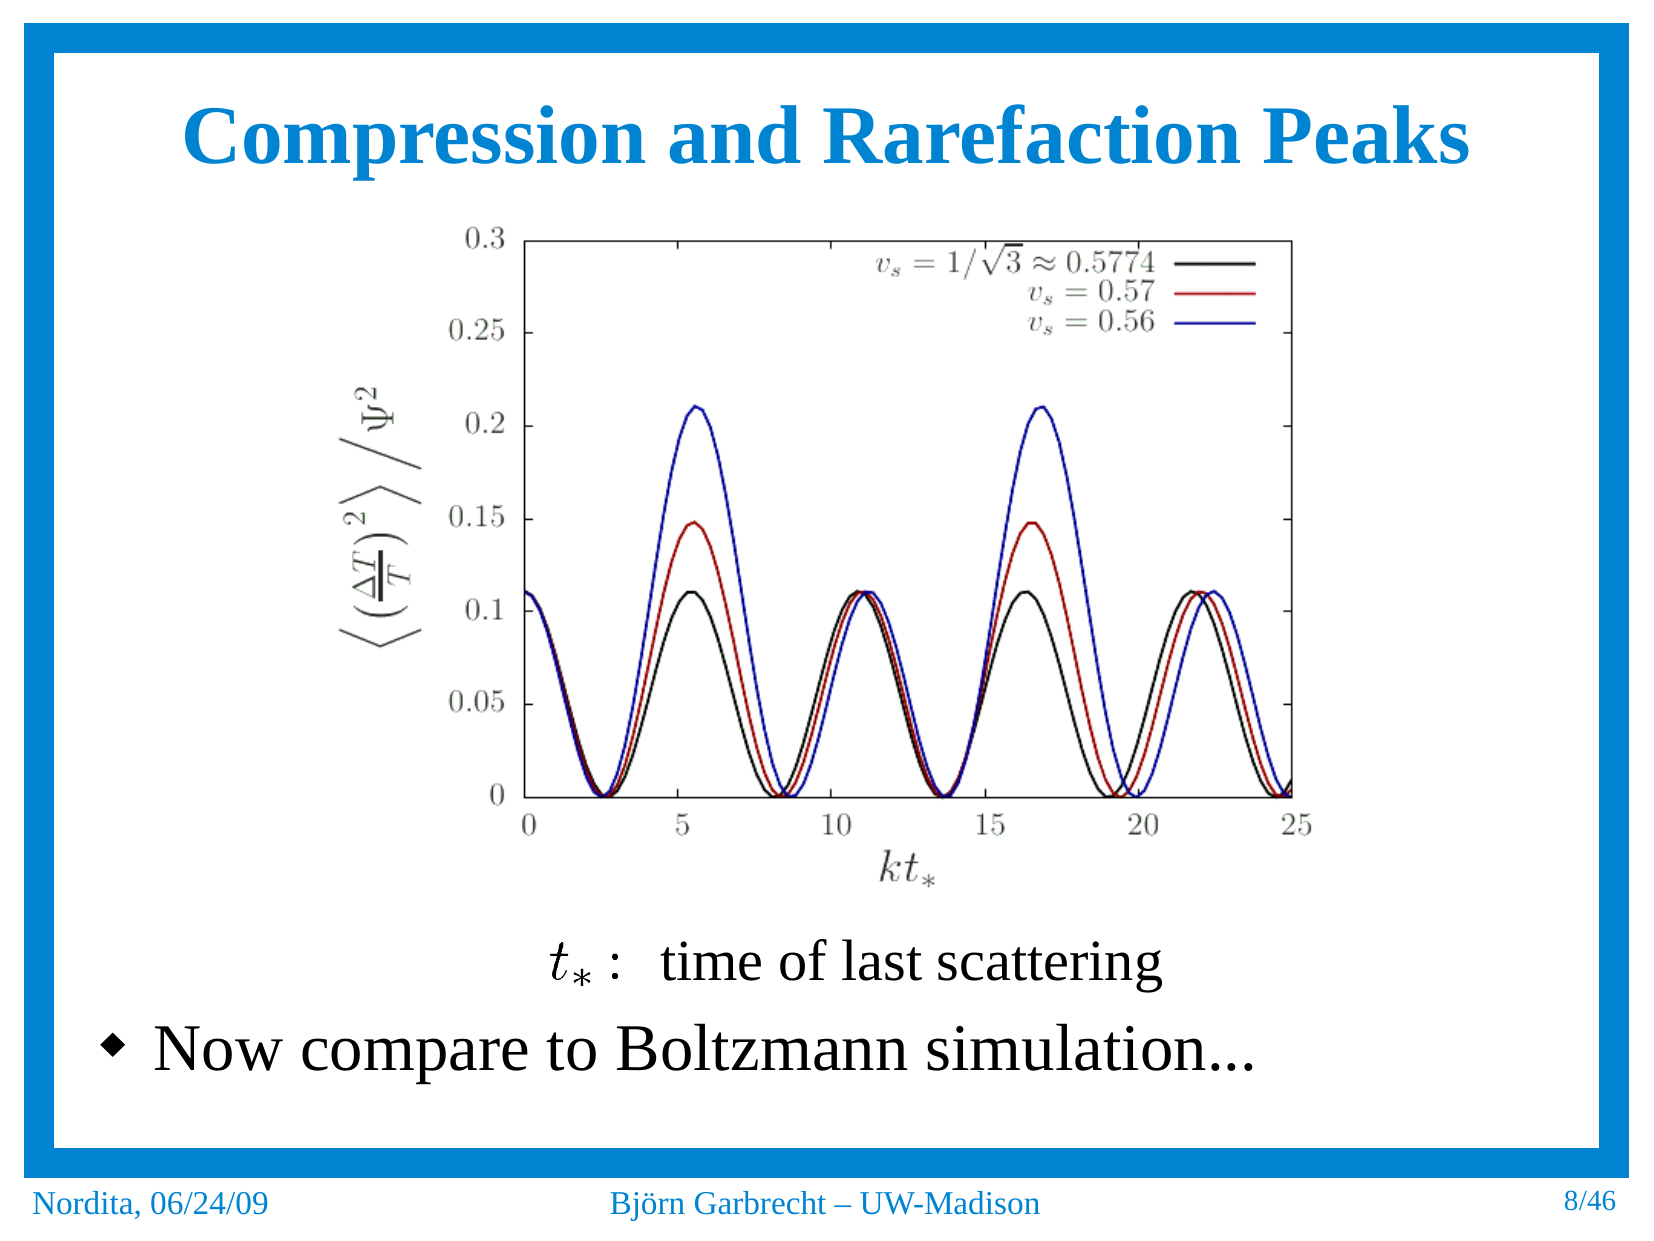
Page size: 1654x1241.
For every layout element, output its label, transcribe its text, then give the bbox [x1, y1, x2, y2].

picture [544, 934, 627, 993]
picture [302, 194, 1351, 922]
text_box time of last scattering [645, 922, 1180, 1006]
list Now compare to Boltzmann simulation... [82, 1010, 1571, 1101]
title Compression and Rarefaction Peaks [82, 31, 1571, 239]
